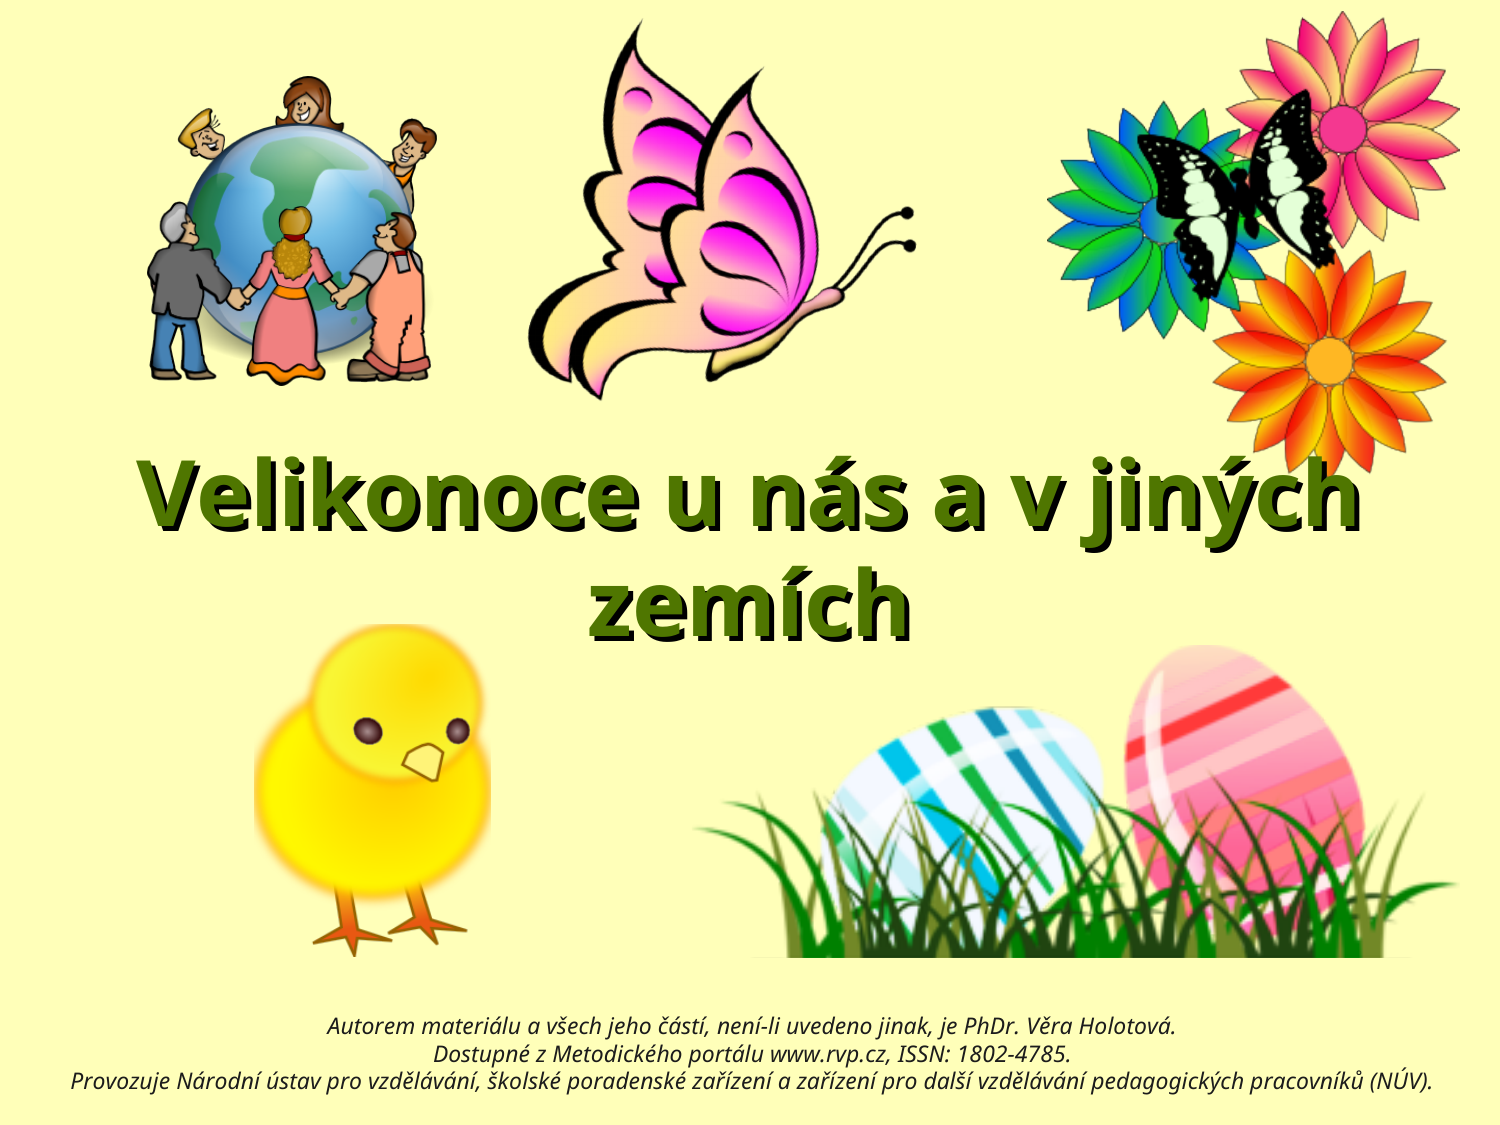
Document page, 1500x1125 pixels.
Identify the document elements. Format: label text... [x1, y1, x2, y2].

picture [147, 76, 437, 386]
picture [691, 645, 1460, 958]
picture [508, 11, 956, 397]
title Velikonoce u nás a v jiných zemích [112, 397, 1388, 693]
text_box Autorem materiálu a všech jeho částí, není-li uvedeno jinak, je PhDr. Věra Holotová. Dostupné z Metodického portálu www.rvp.cz, ISSN: 1802-4785. Provozuje Národní ústav pro vzdělávání, školské poradenské zařízení a zařízení pro další vzdělávání pedagogických pracovníků (NÚV). [29, 1003, 1477, 1102]
picture [1047, 11, 1460, 481]
picture [254, 624, 491, 958]
